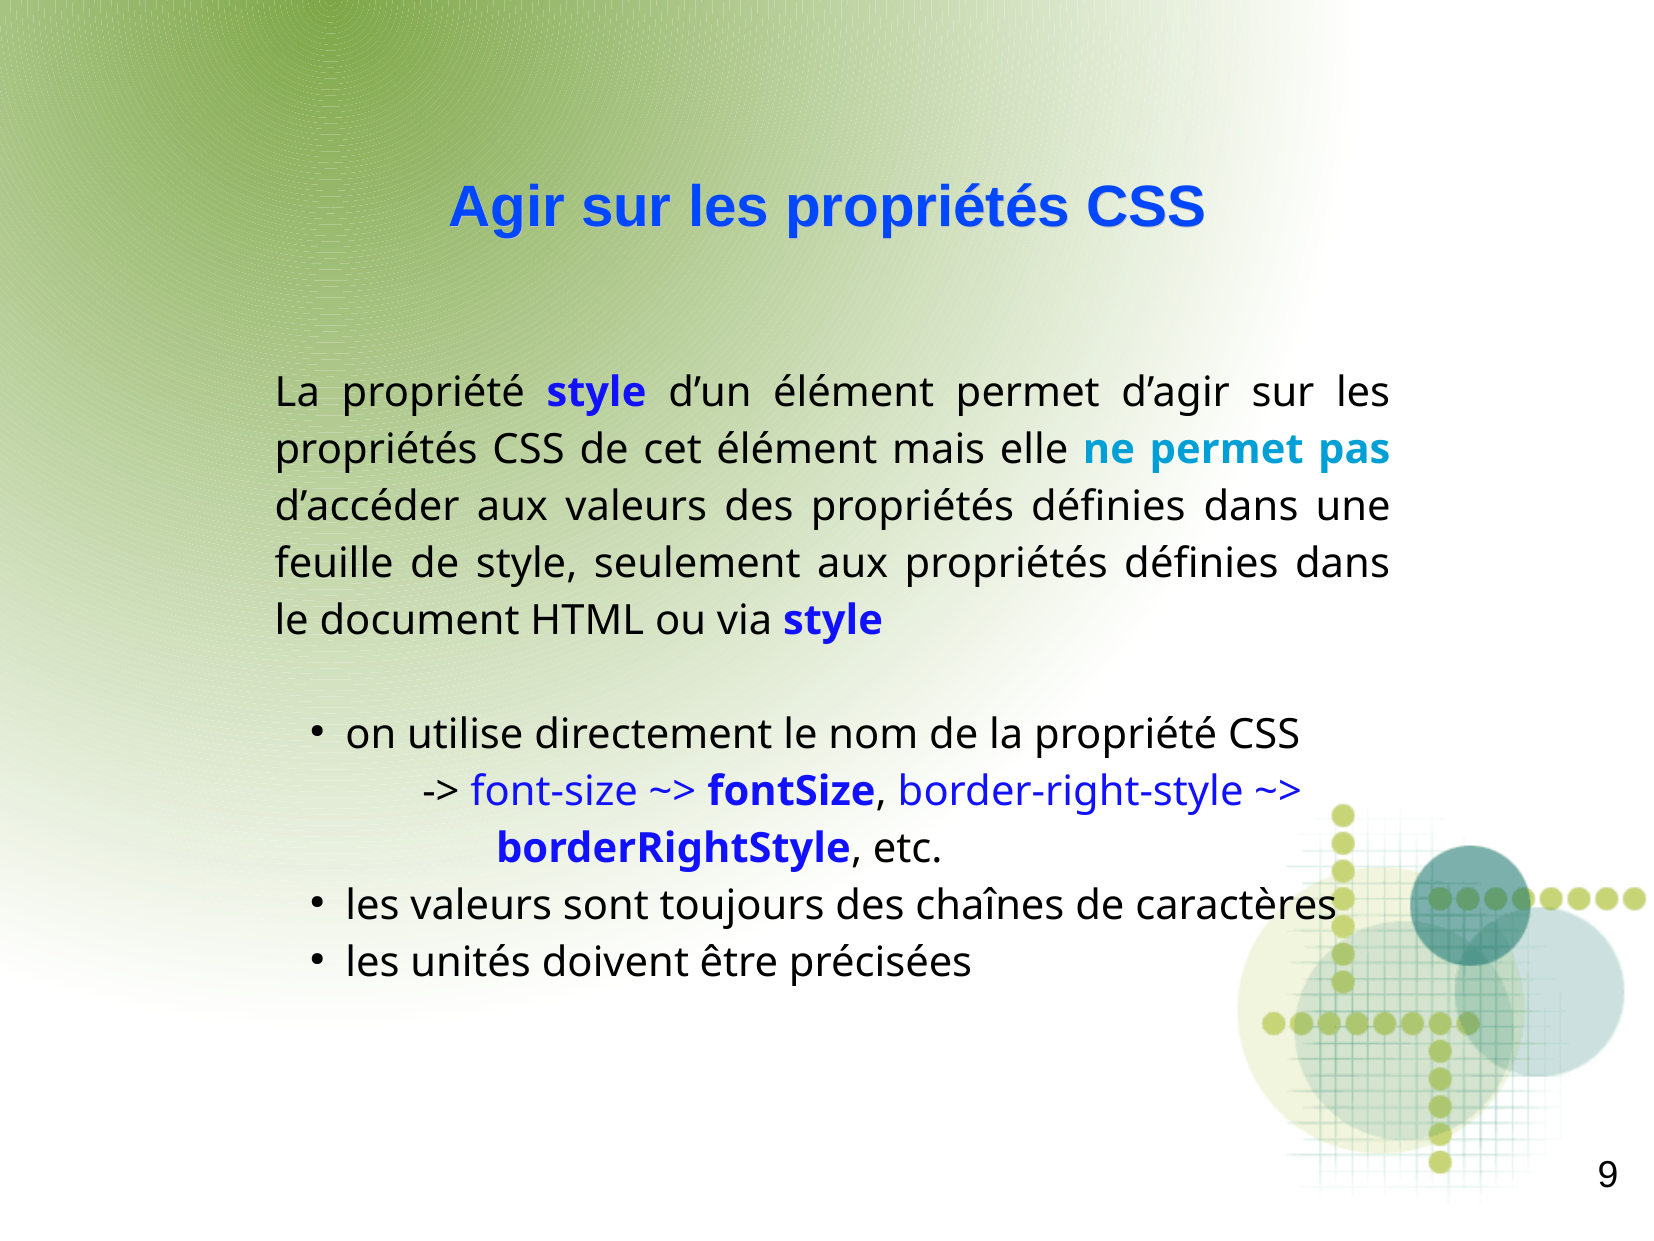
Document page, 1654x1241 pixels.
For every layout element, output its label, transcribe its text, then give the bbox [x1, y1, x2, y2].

text_box <numéro> [1582, 1145, 1654, 1217]
picture [1224, 792, 1654, 1211]
title Agir sur les propriétés CSS [121, 102, 1534, 310]
text_box La propriété style d’un élément permet d’agir sur les propriétés CSS de cet élément mais elle ne permet pas d’accéder aux valeurs des propriétés définies dans une feuille de style, seulement aux propriétés définies dans le document HTML ou via style on utilise directement le nom de la propriété CSS -> font-size ~> fontSize, border-right-style ~> borderRightStyle, etc. les valeurs sont toujours des chaînes de caractères les unités doivent être précisées [259, 354, 1406, 1063]
